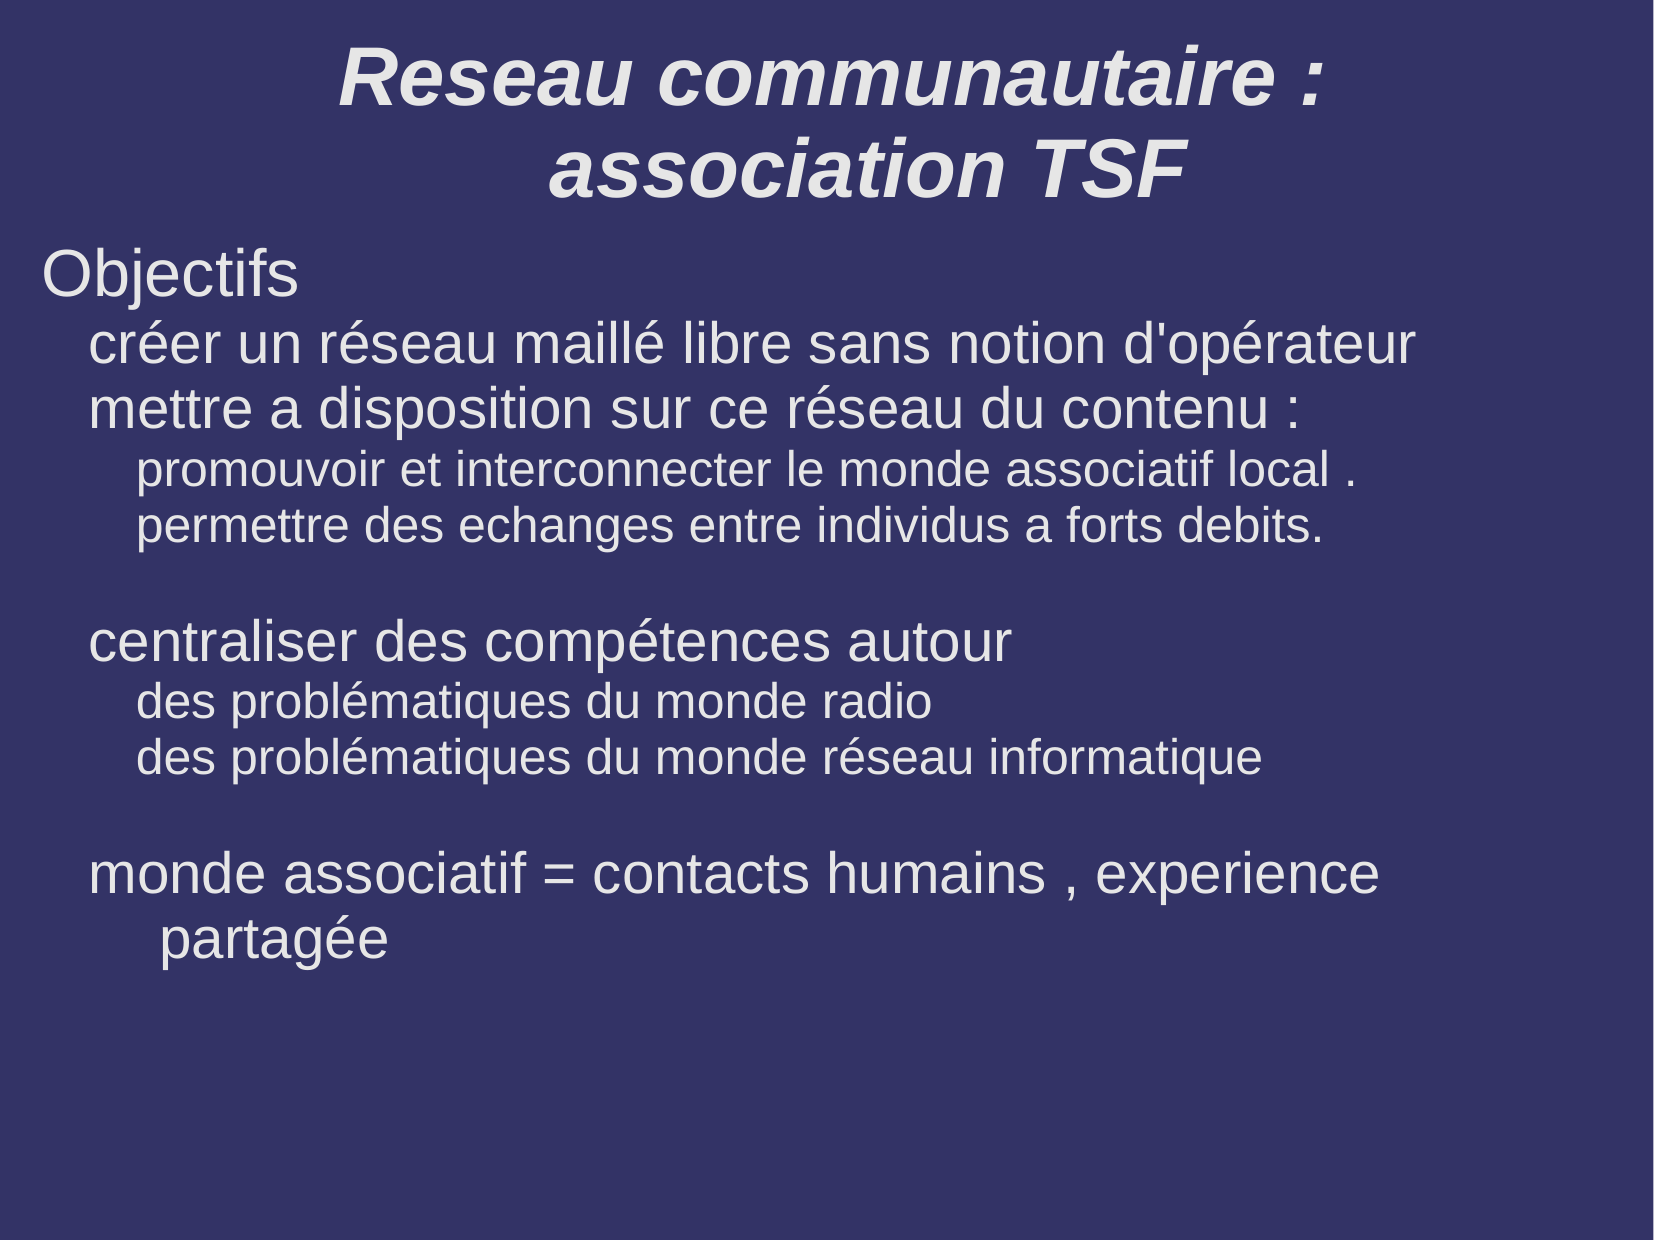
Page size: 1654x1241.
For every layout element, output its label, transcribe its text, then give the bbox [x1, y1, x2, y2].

list Objectifs créer un réseau maillé libre sans notion d'opérateur mettre a disposition sur ce réseau du contenu : promouvoir et interconnecter le monde associatif local . permettre des echanges entre individus a forts debits. centraliser des compétences autour des problématiques du monde radio des problématiques du monde réseau informatique monde associatif = contacts humains , experience partagée [29, 236, 1595, 1176]
title Reseau communautaire : association TSF [121, 19, 1534, 227]
